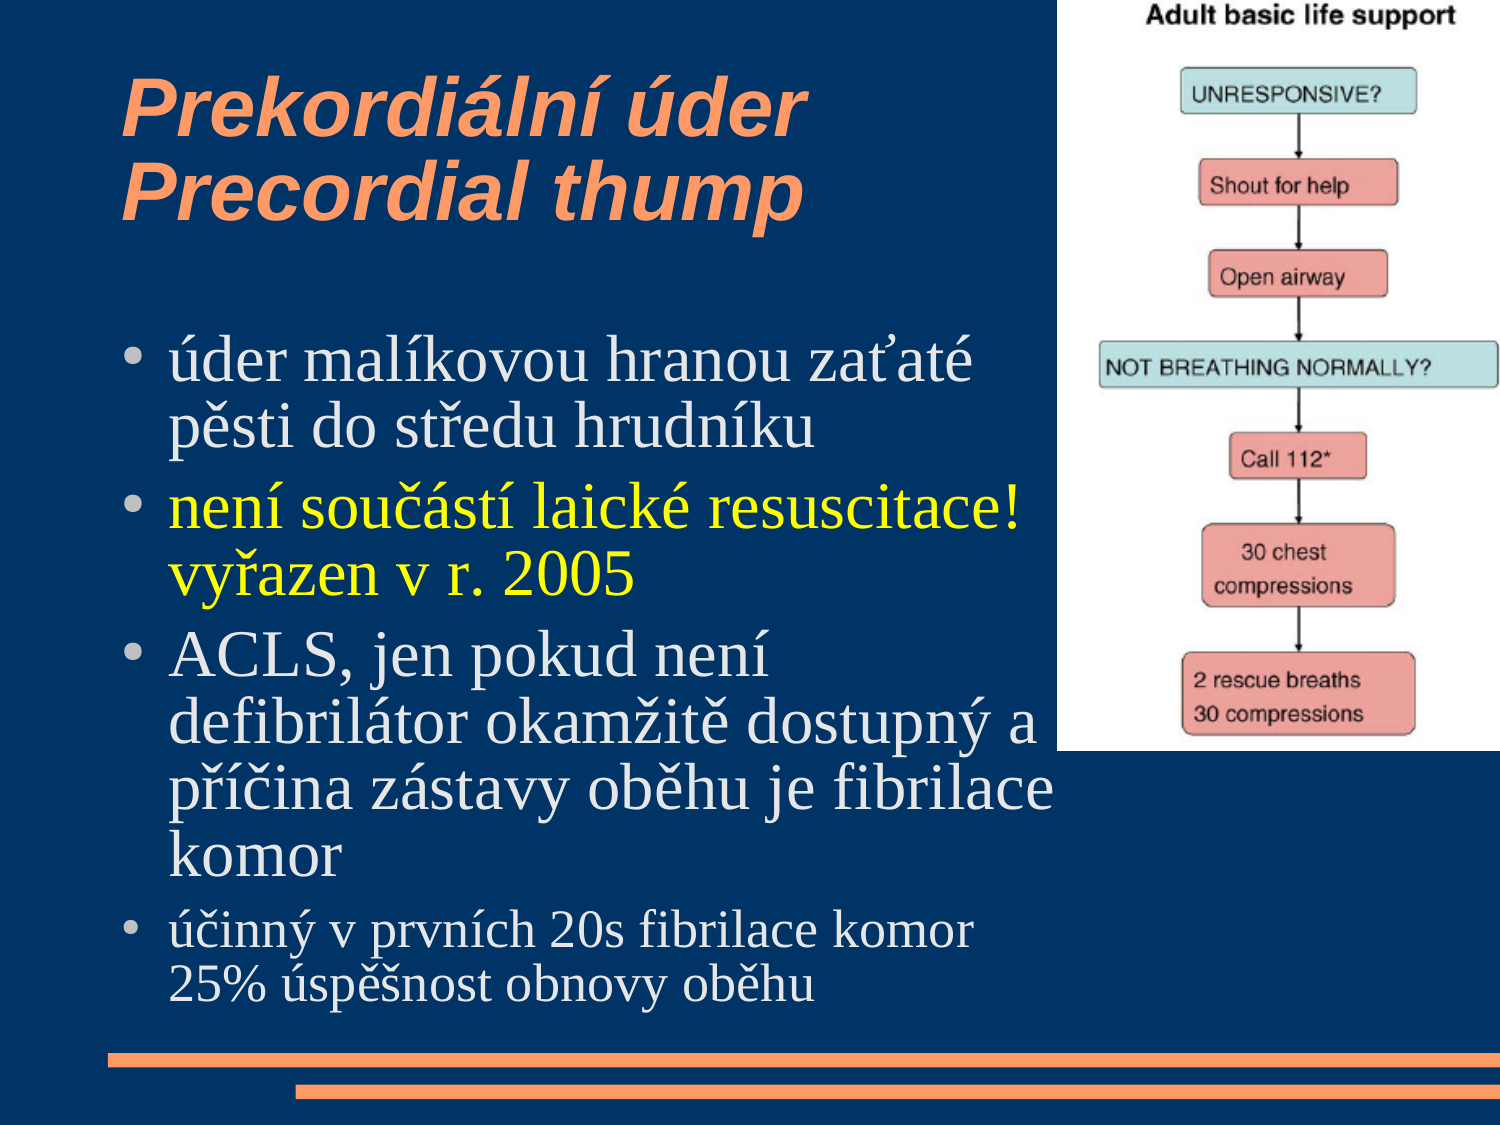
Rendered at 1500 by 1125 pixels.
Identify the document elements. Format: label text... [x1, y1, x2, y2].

title Prekordiální úder Precordial thump [121, 54, 1057, 246]
list úder malíkovou hranou zaťaté pěsti do středu hrudníku není součástí laické resuscitace! vyřazen v r. 2005 ACLS, jen pokud není defibrilátor okamžitě dostupný a příčina zástavy oběhu je fibrilace komor účinný v prvních 20s fibrilace komor 25% úspěšnost obnovy oběhu [121, 322, 1063, 1116]
picture [1057, 0, 1500, 751]
